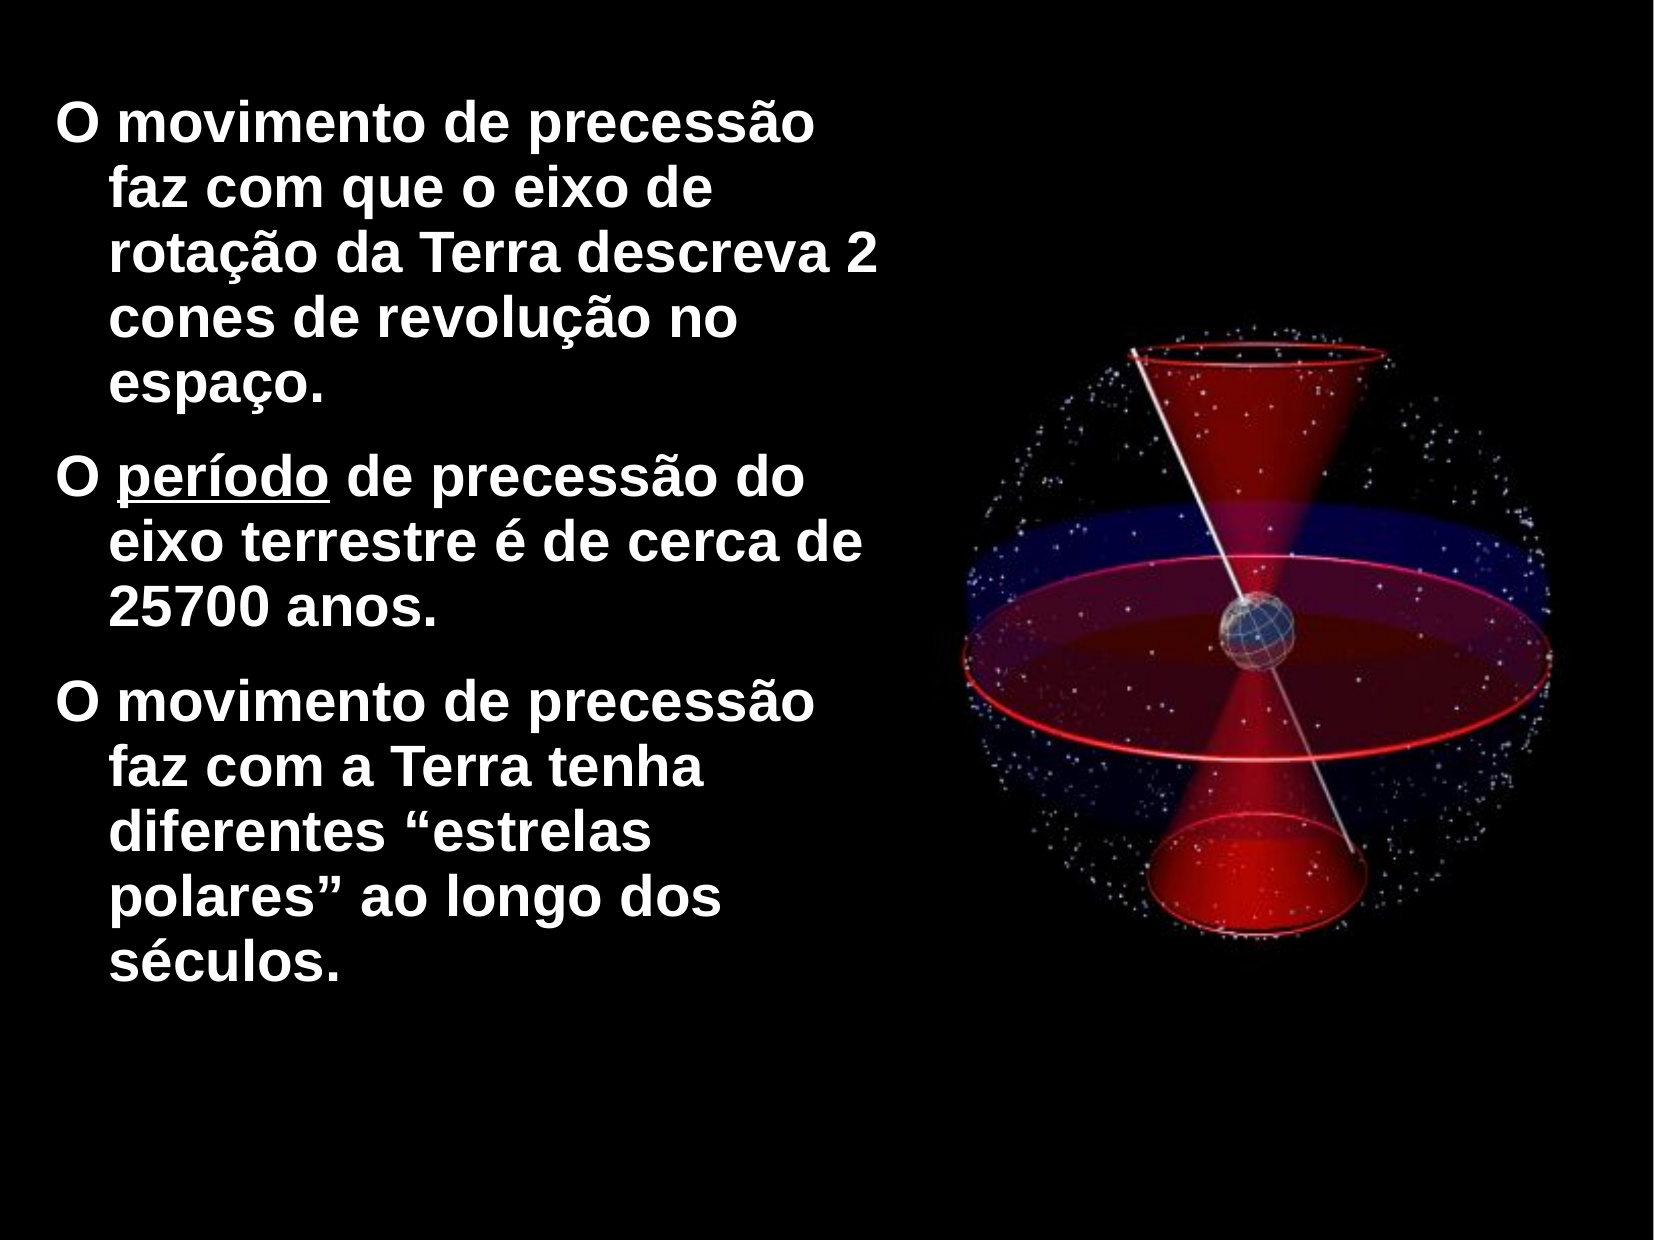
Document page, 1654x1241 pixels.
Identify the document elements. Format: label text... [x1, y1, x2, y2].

picture [933, 294, 1583, 970]
list O movimento de precessão faz com que o eixo de rotação da Terra descreva 2 cones de revolução no espaço. O período de precessão do eixo terrestre é de cerca de 25700 anos. O movimento de precessão faz com a Terra tenha diferentes “estrelas polares” ao longo dos séculos. [37, 89, 901, 1127]
